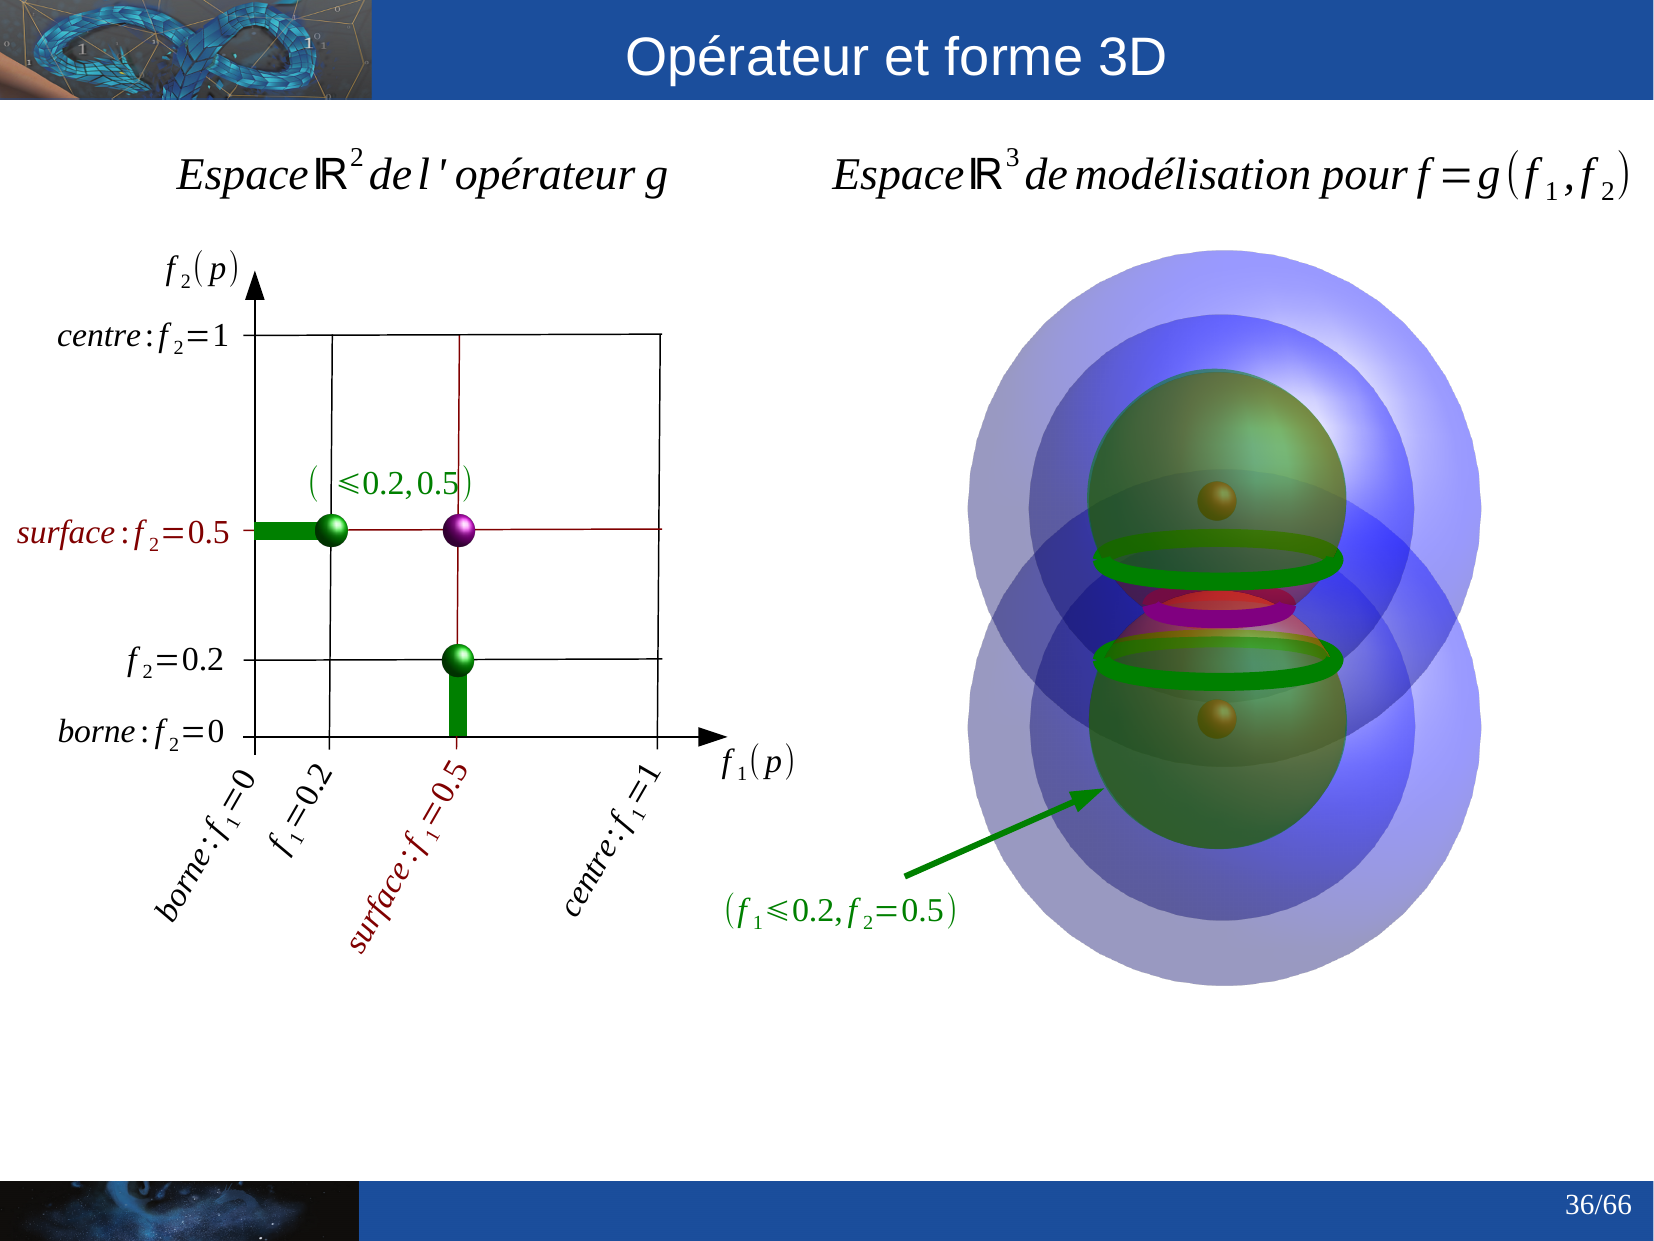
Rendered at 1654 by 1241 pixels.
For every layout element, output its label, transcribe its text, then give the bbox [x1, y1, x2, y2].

chart [822, 142, 1639, 207]
chart [53, 316, 233, 359]
chart [720, 891, 961, 935]
text_box [1087, 368, 1347, 586]
chart [548, 752, 676, 930]
picture [0, 0, 1654, 100]
text_box [1088, 671, 1348, 850]
chart [303, 464, 477, 505]
chart [53, 713, 229, 756]
chart [122, 640, 228, 683]
chart [12, 513, 234, 556]
chart [161, 249, 243, 293]
chart [144, 759, 271, 934]
text_box [1101, 636, 1330, 672]
chart [257, 753, 347, 866]
chart [167, 142, 676, 204]
title Opérateur et forme 3D [387, 10, 1407, 102]
chart [717, 742, 800, 786]
chart [333, 751, 483, 967]
picture [0, 1181, 1654, 1241]
